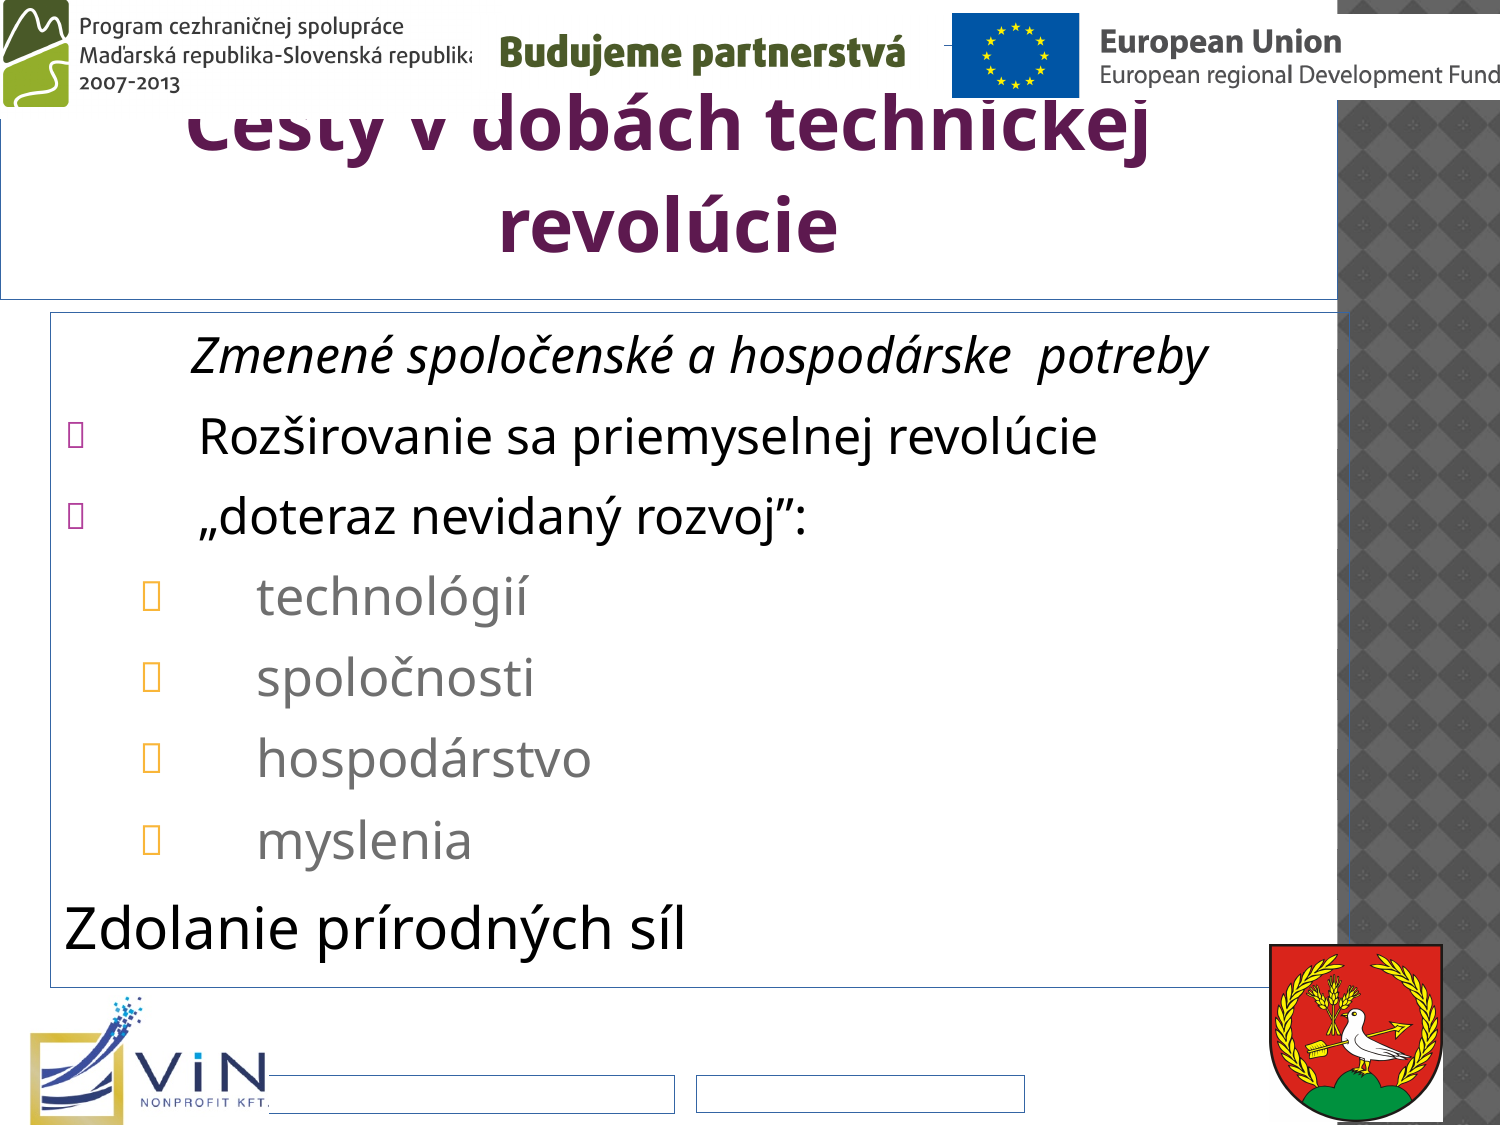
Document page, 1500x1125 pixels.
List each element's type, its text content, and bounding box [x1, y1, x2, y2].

list Zmenené spoločenské a hospodárske potreby Rozširovanie sa priemyselnej revolúcie „doteraz nevidaný rozvoj”: technológií spoločnosti hospodárstvo myslenia Zdolanie prírodných síl [50, 312, 1350, 988]
picture [952, 0, 1500, 1125]
picture [7, 995, 269, 1125]
picture [0, 0, 944, 119]
title Cesty v dobách technickej revolúcie [0, 45, 1338, 300]
